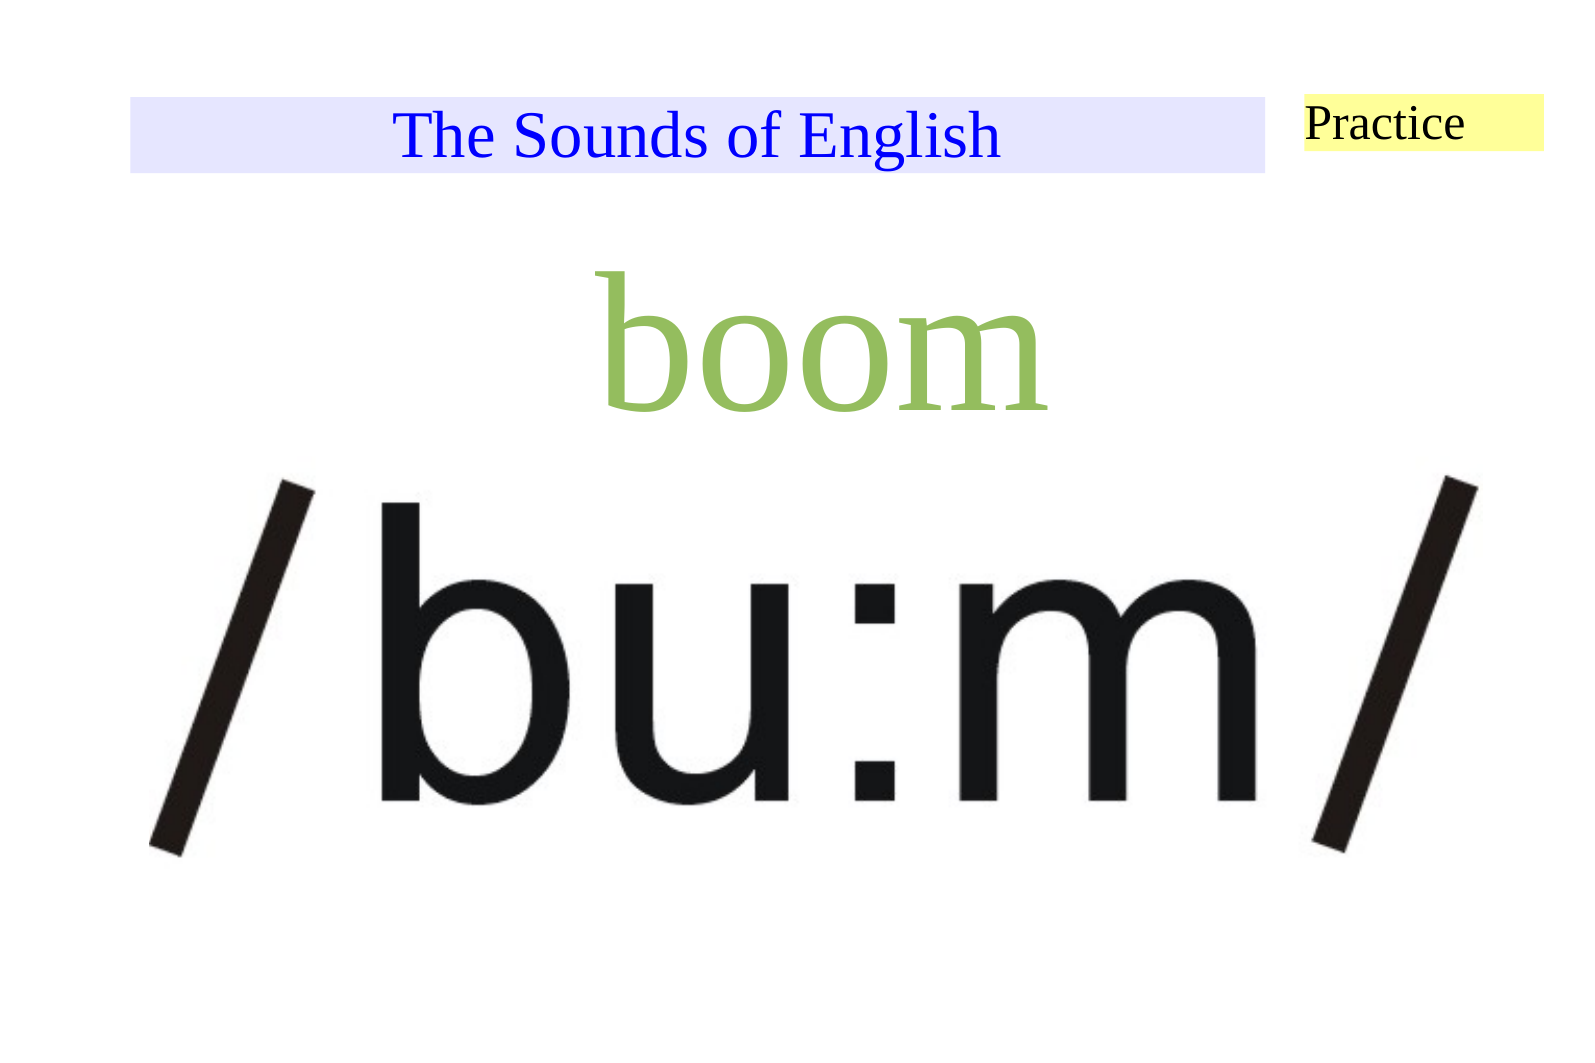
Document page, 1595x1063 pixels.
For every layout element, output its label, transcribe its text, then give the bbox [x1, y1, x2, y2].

text_box Practice [1304, 94, 1544, 152]
text_box boom [548, 227, 1099, 456]
picture [149, 424, 1483, 941]
text_box The Sounds of English [130, 97, 1266, 174]
